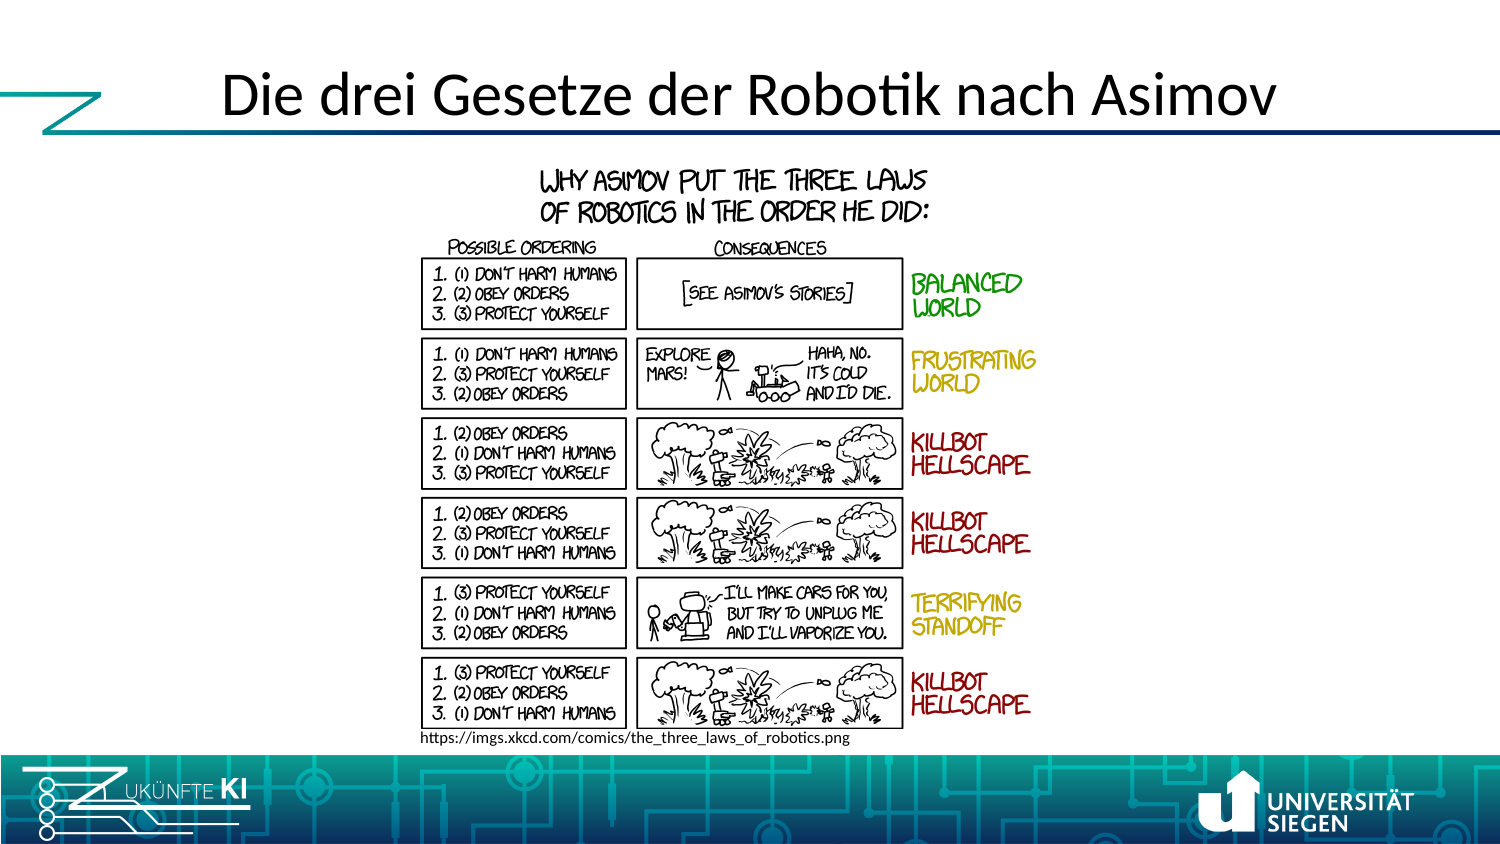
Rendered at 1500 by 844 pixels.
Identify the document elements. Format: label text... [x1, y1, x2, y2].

picture [421, 160, 1042, 729]
text_box https://imgs.xkcd.com/comics/the_three_laws_of_robotics.png [405, 719, 874, 801]
title Die drei Gesetze der Robotik nach Asimov [75, 20, 1426, 161]
